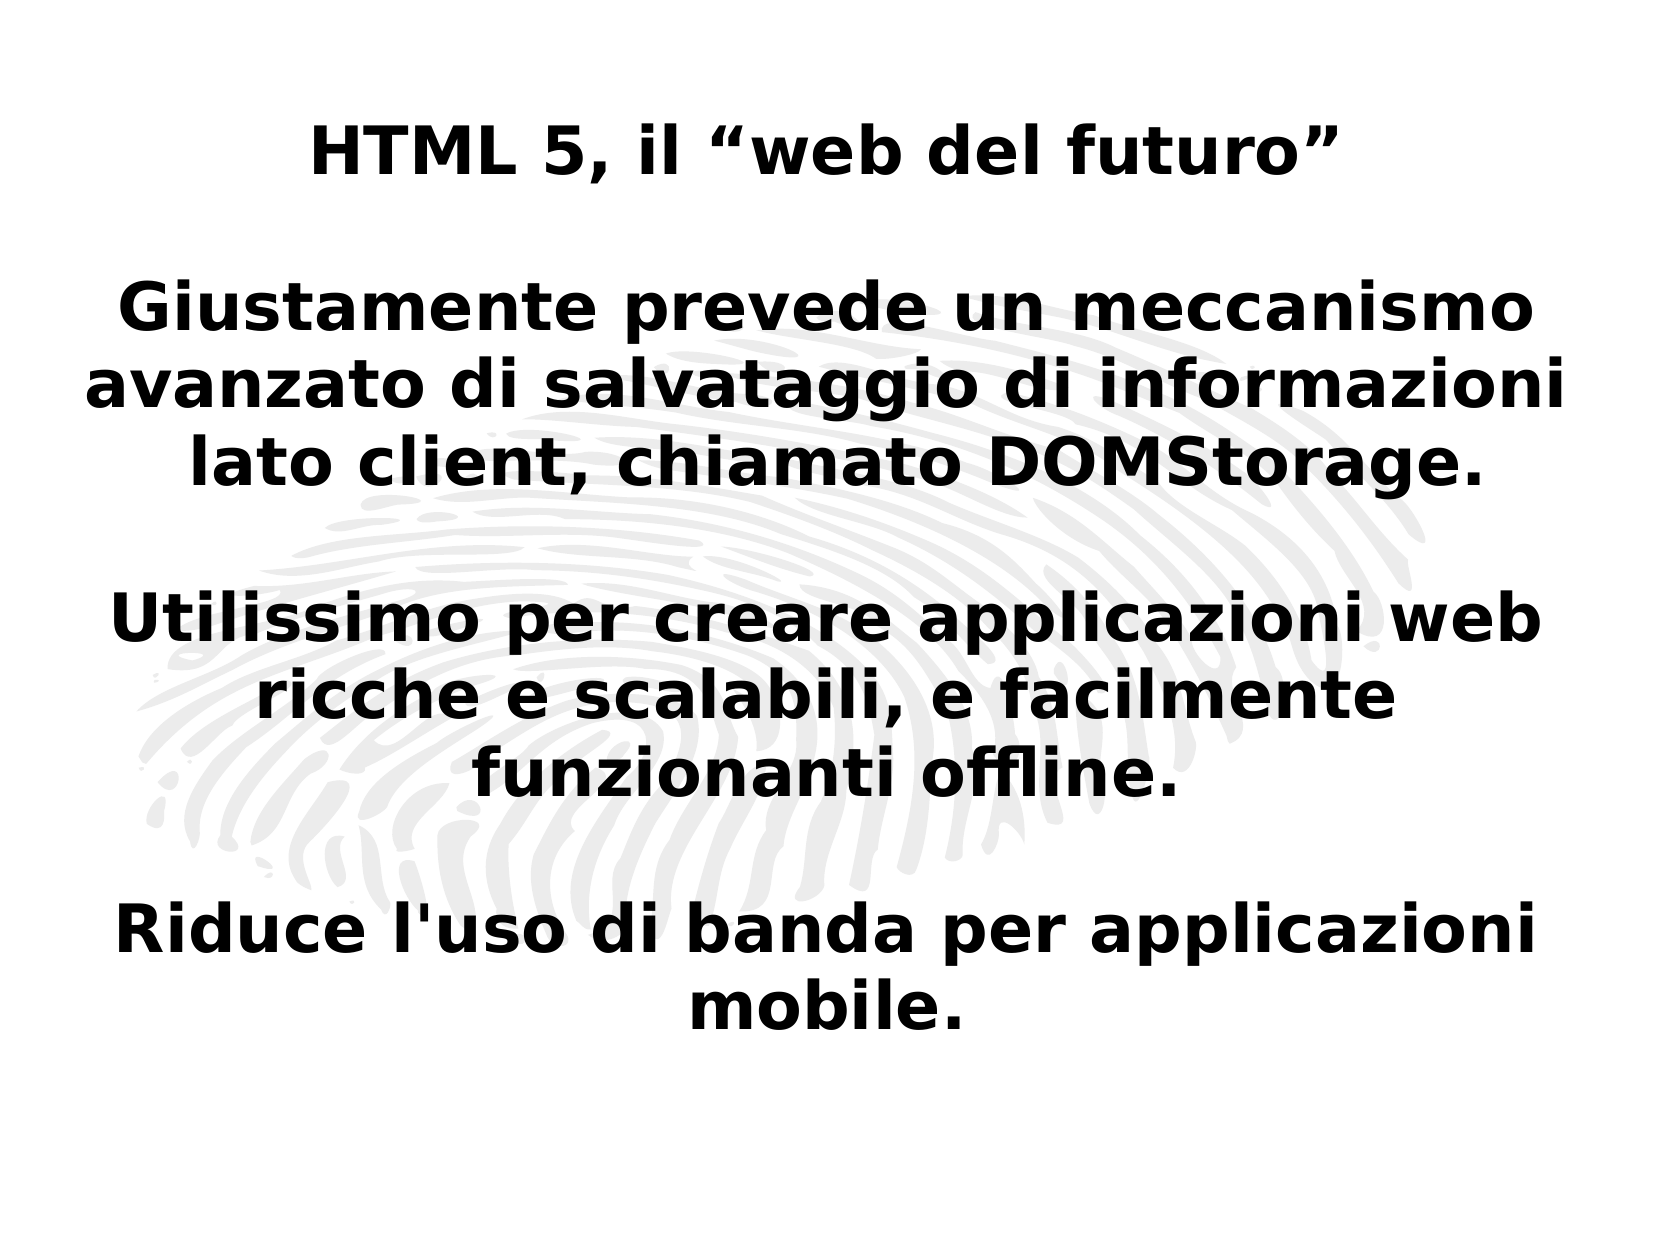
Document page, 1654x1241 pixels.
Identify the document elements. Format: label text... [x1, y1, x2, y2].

subtitle HTML 5, il “web del futuro” Giustamente prevede un meccanismo avanzato di salvataggio di informazioni lato client, chiamato DOMStorage. Utilissimo per creare applicazioni web ricche e scalabili, e facilmente funzionanti offline. Riduce l'uso di banda per applicazioni mobile. [82, 56, 1571, 1102]
